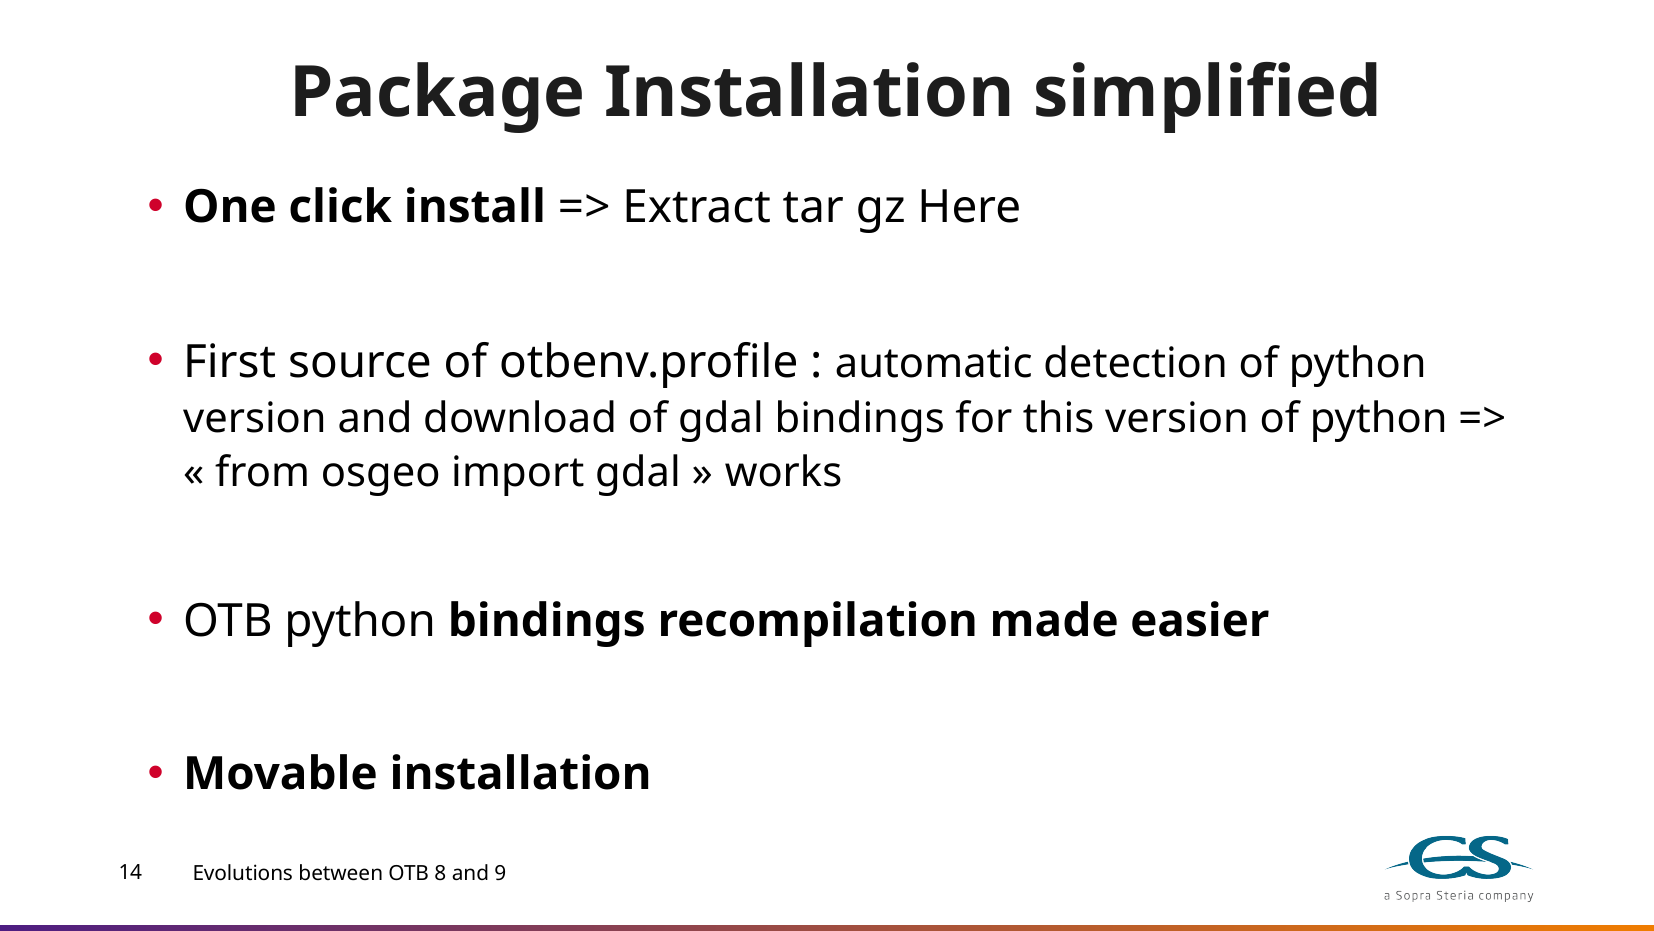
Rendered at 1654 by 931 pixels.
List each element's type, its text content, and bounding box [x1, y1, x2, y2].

title Package Installation simplified [118, 54, 1555, 119]
footer Evolutions between OTB 8 and 9 [192, 862, 667, 883]
list One click install => Extract tar gz Here First source of otbenv.profile : automatic detection of python version and download of gdal bindings for this version of python => « from osgeo import gdal » works OTB python bindings recompilation made easier Movable installation [147, 177, 1563, 473]
picture [1363, 814, 1555, 921]
